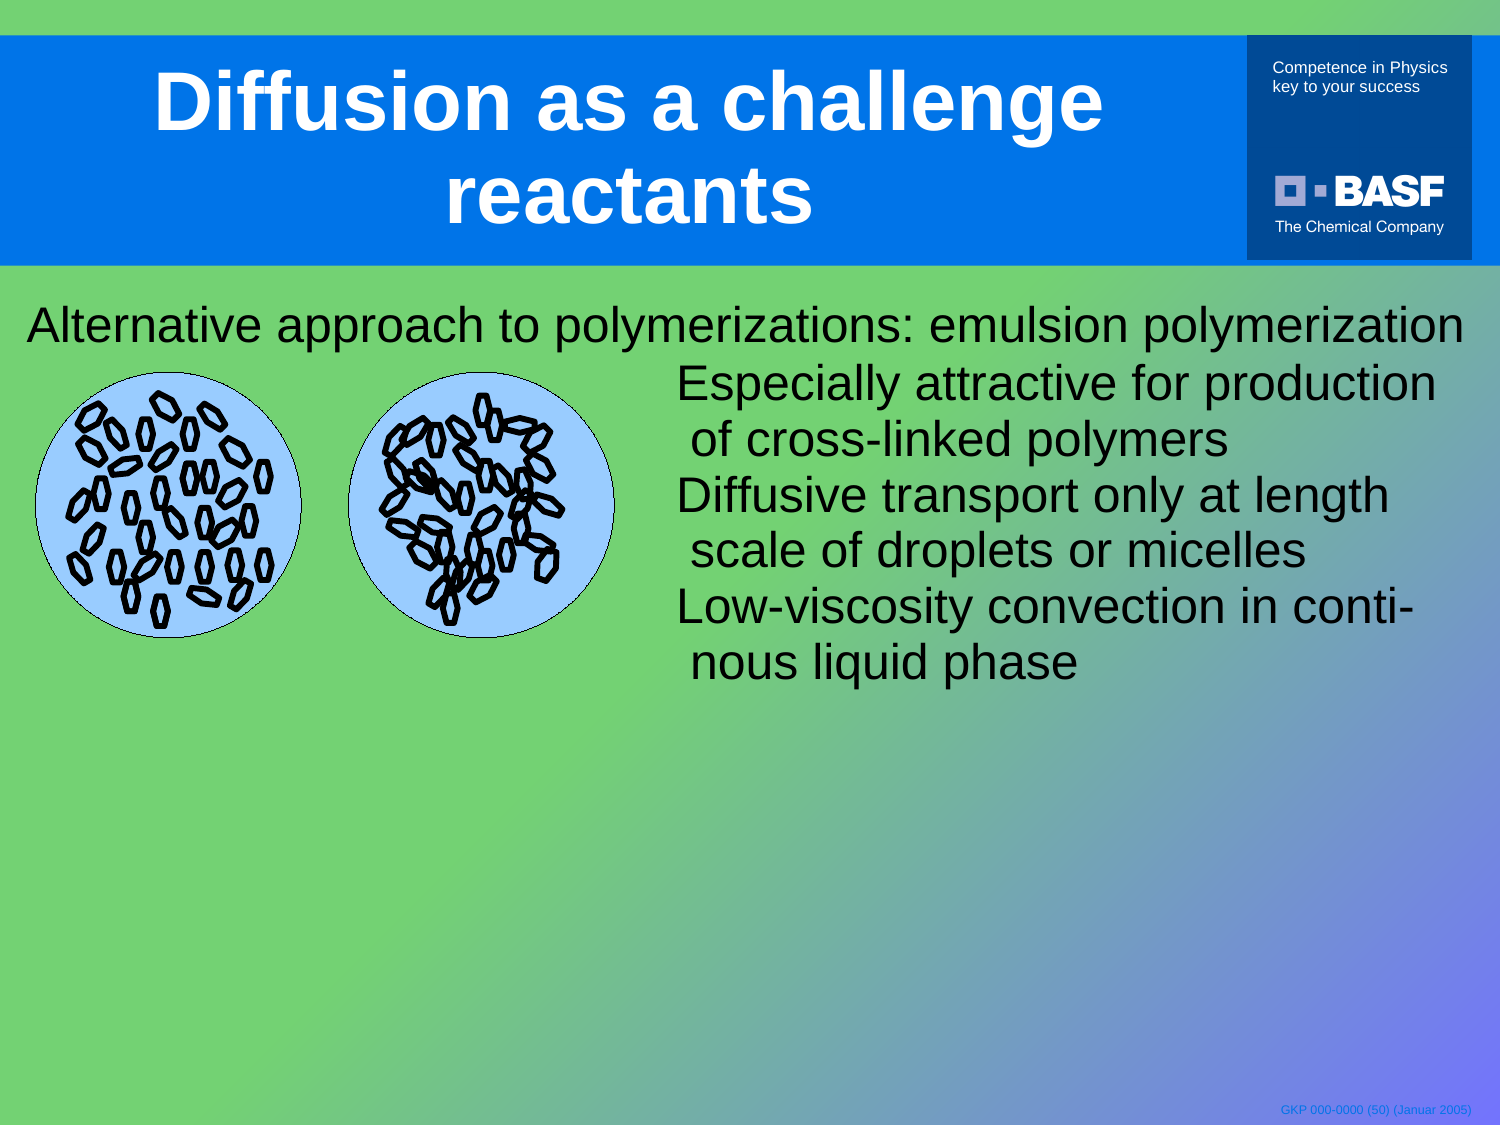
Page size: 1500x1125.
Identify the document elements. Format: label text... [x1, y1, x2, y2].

title Going micro and nano: approaching the apparent dwarf [1438, 1063, 1500, 1125]
text_box [35, 372, 302, 638]
title Diffusion as a challenge reactants [27, 54, 1232, 246]
picture [1247, 35, 1472, 260]
text_box [348, 372, 615, 638]
text_box Alternative approach to polymerizations: emulsion polymerization [11, 289, 1481, 360]
text_box Especially attractive for production of cross-linked polymers Diffusive transport only at length scale of droplets or micelles Low-viscosity convection in conti- nous liquid phase [661, 348, 1484, 698]
